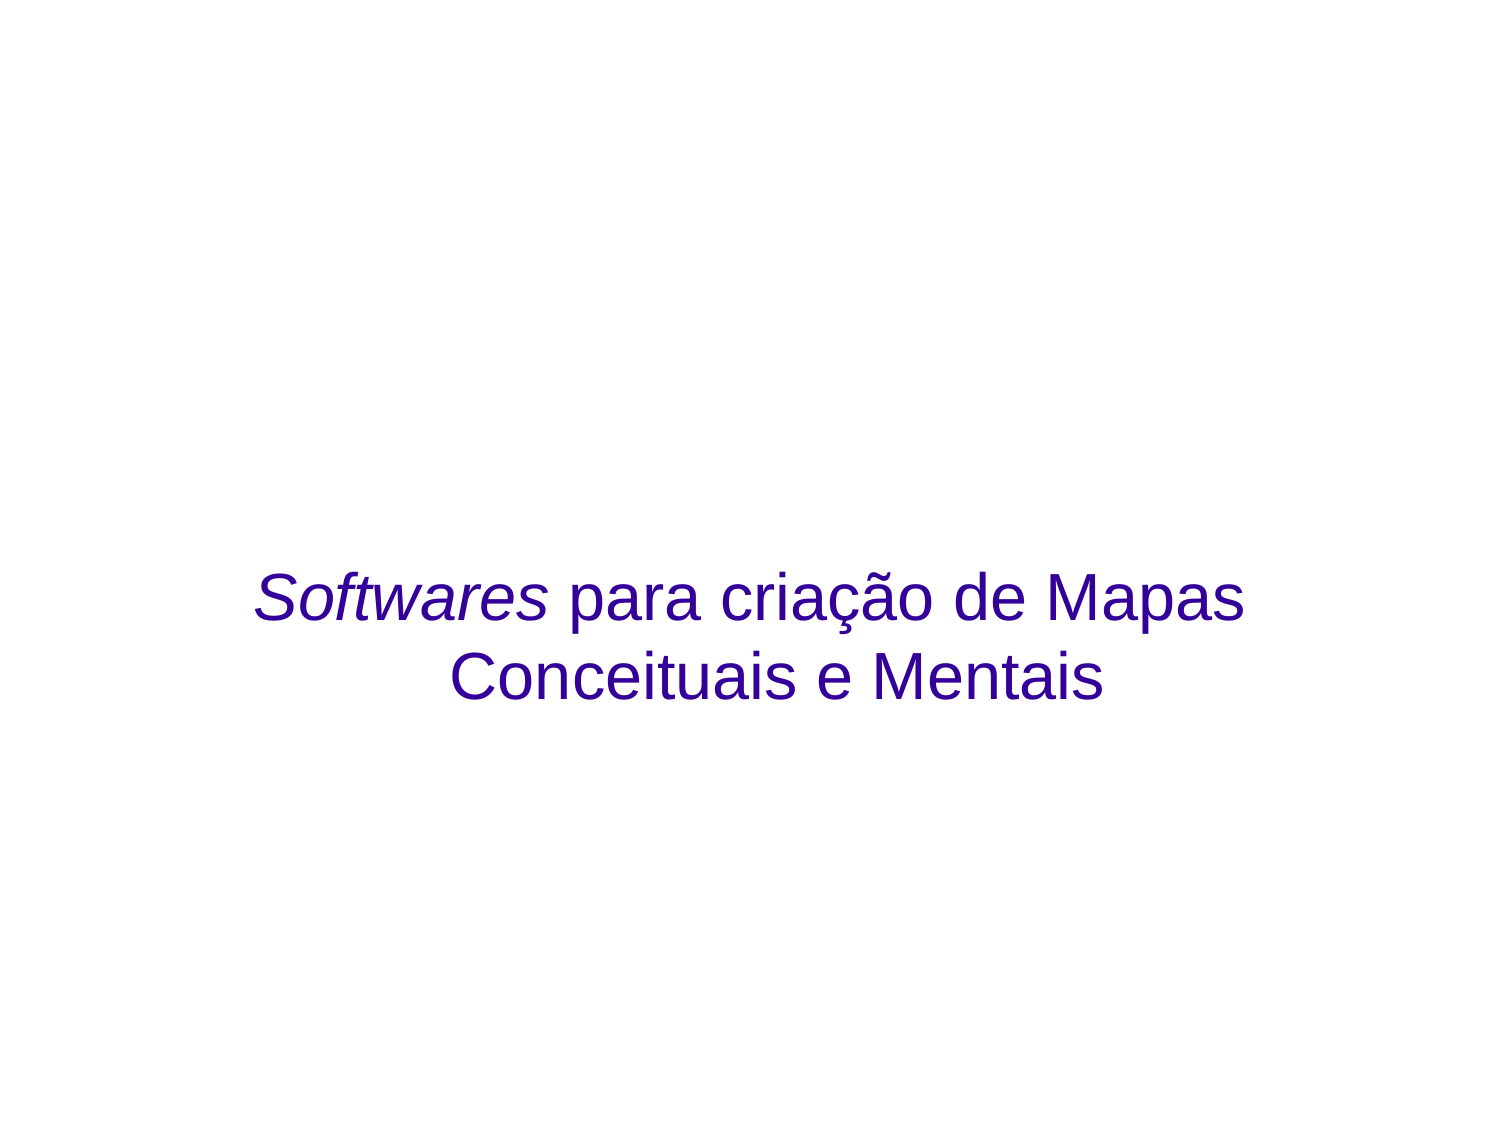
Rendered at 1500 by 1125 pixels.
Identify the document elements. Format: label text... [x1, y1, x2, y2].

subtitle Softwares para criação de Mapas Conceituais e Mentais [75, 262, 1424, 1004]
